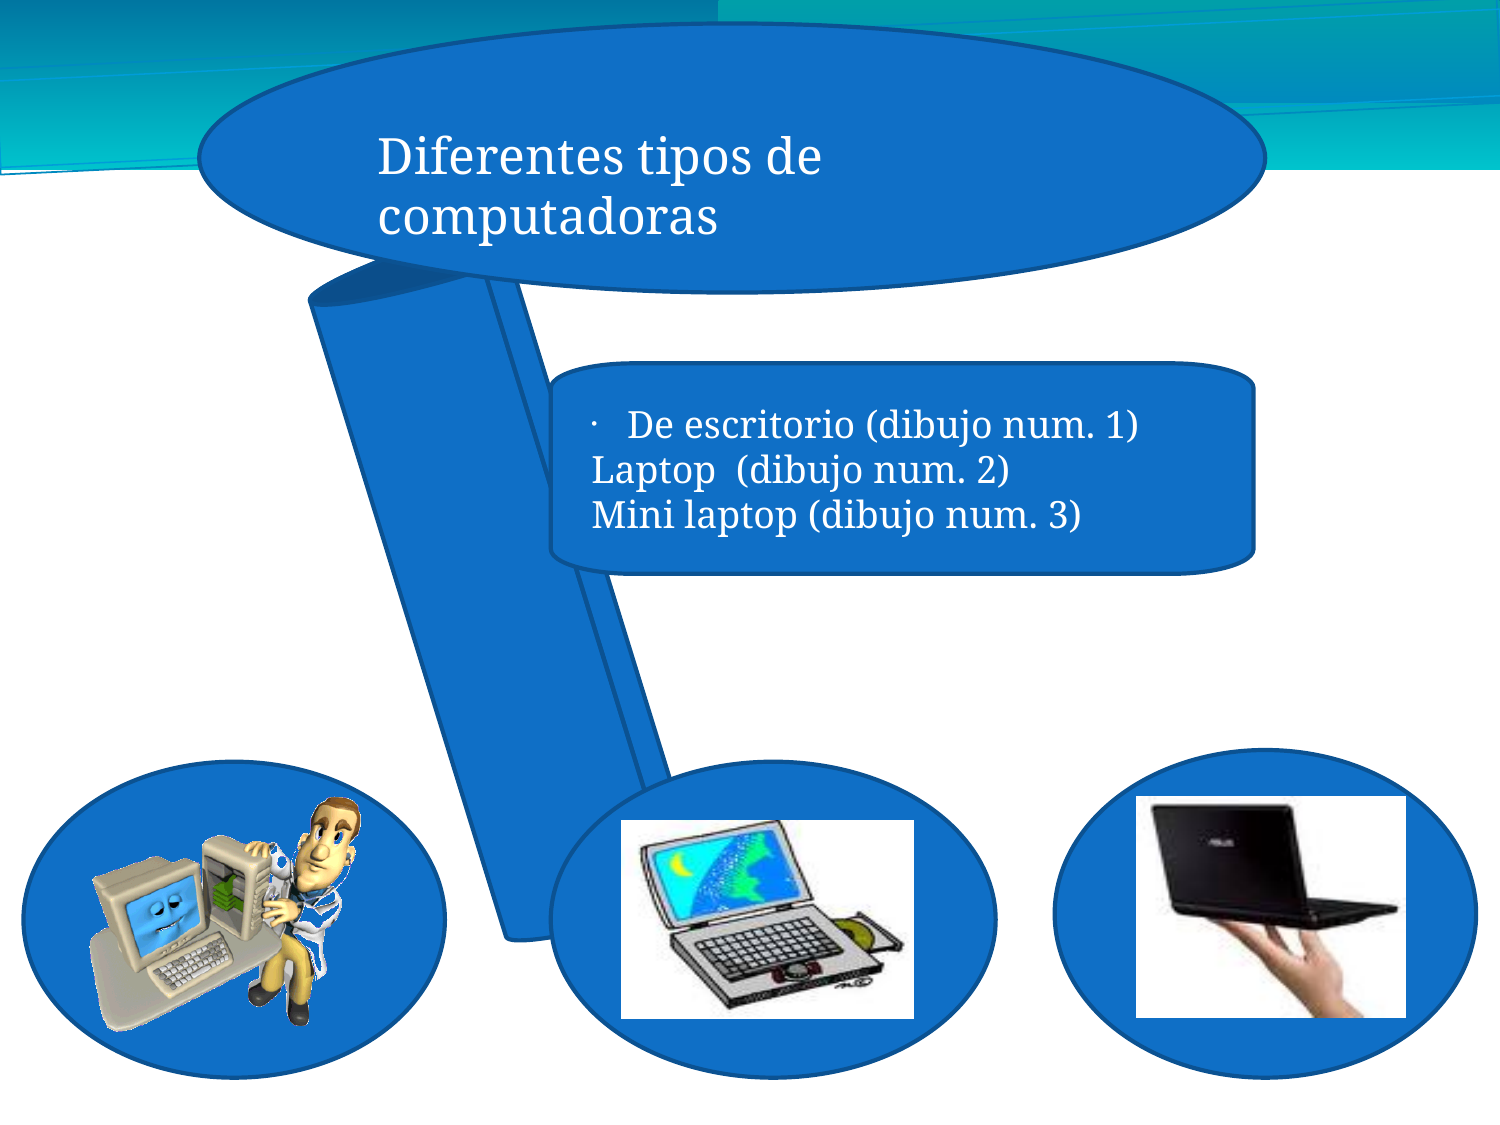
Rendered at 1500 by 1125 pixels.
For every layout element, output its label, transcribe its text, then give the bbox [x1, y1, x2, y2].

picture [82, 785, 363, 1038]
text_box Diferentes tipos de computadoras [363, 117, 1137, 192]
picture [621, 820, 914, 1020]
text_box [94, 794, 445, 1078]
text_box [199, 23, 1266, 1078]
text_box [1054, 750, 1477, 1078]
text_box [23, 810, 82, 1029]
text_box De escritorio (dibujo num. 1) Laptop (dibujo num. 2) Mini laptop (dibujo num. 3) [550, 363, 1254, 574]
text_box [123, 761, 345, 785]
picture [1136, 796, 1406, 1018]
